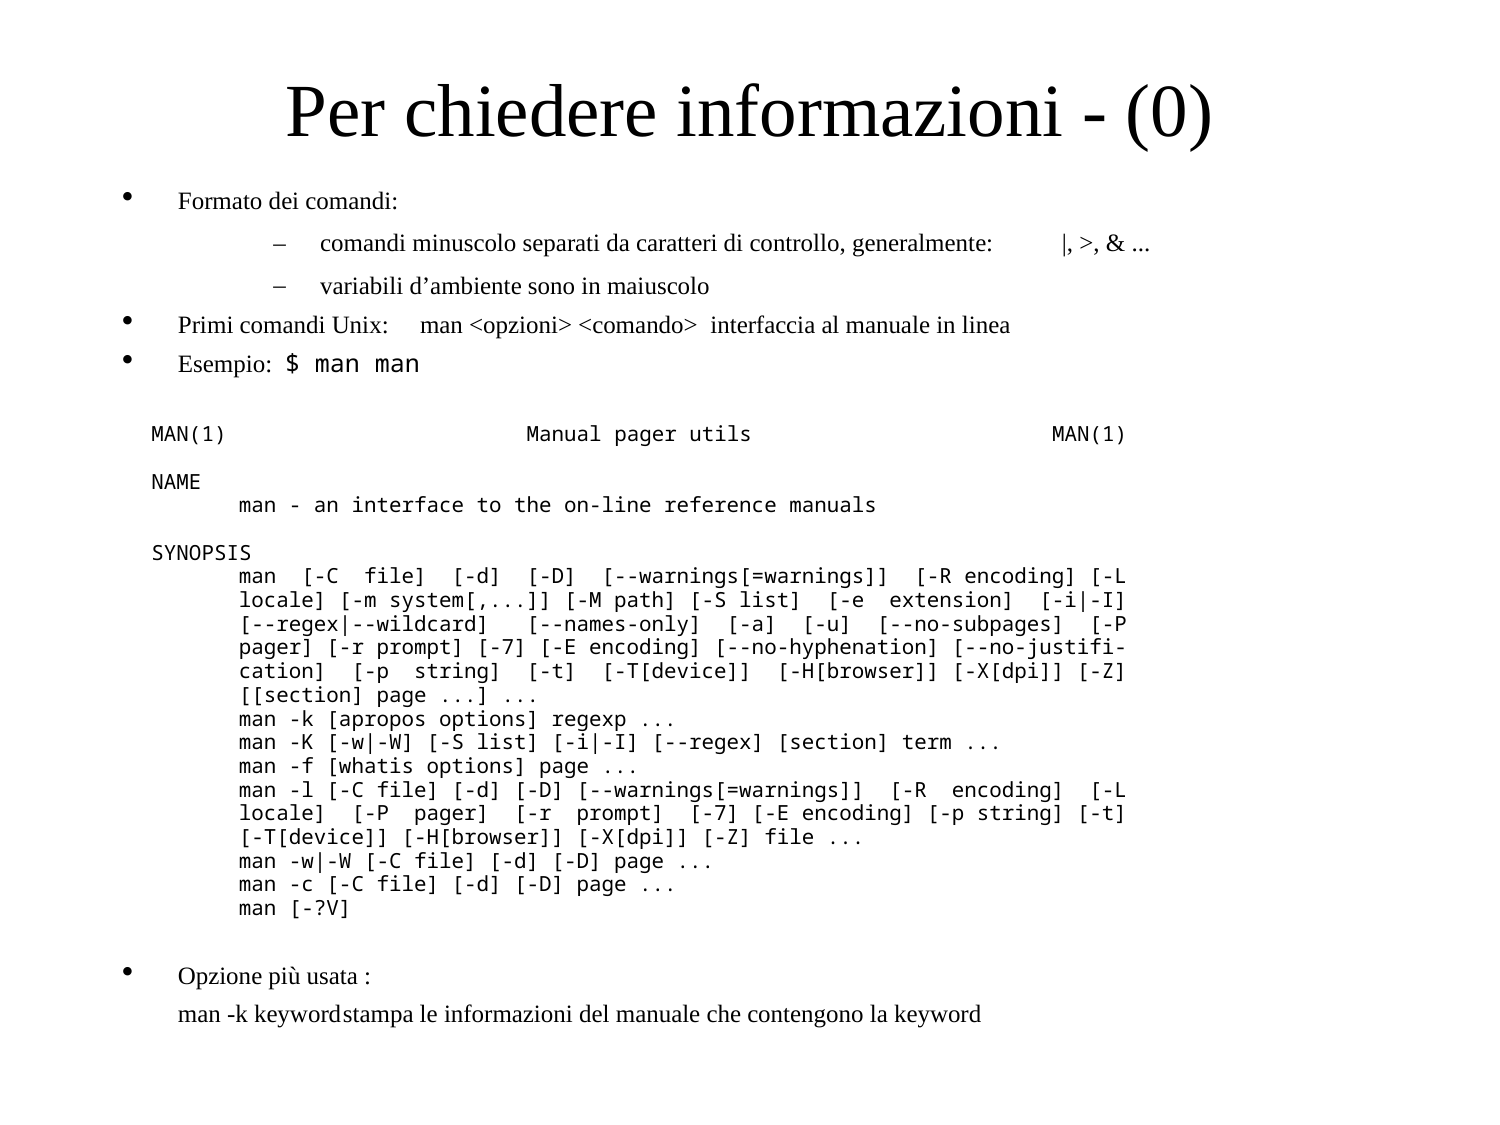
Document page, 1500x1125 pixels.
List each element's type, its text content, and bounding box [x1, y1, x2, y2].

title Per chiedere informazioni - (0) [112, 12, 1388, 177]
text_box MAN(1) Manual pager utils MAN(1) NAME man - an interface to the on-line reference manuals SYNOPSIS man [-C file] [-d] [-D] [--warnings[=warnings]] [-R encoding] [-L locale] [-m system[,...]] [-M path] [-S list] [-e extension] [-i|-I] [--regex|--wildcard] [--names-only] [-a] [-u] [--no-subpages] [-P pager] [-r prompt] [-7] [-E encoding] [--no-hyphenation] [--no-justifi‐ cation] [-p string] [-t] [-T[device]] [-H[browser]] [-X[dpi]] [-Z] [[section] page ...] ... man -k [apropos options] regexp ... man -K [-w|-W] [-S list] [-i|-I] [--regex] [section] term ... man -f [whatis options] page ... man -l [-C file] [-d] [-D] [--warnings[=warnings]] [-R encoding] [-L locale] [-P pager] [-r prompt] [-7] [-E encoding] [-p string] [-t] [-T[device]] [-H[browser]] [-X[dpi]] [-Z] file ... man -w|-W [-C file] [-d] [-D] page ... man -c [-C file] [-d] [-D] page ... man [-?V] [136, 415, 1500, 1081]
list Formato dei comandi: comandi minuscolo separati da caratteri di controllo, generalmente: |, >, & ... variabili d’ambiente sono in maiuscolo Primi comandi Unix: man <opzioni> <comando> interfaccia al manuale in linea Esempio: $ man man Opzione più usata : man -k keyword stampa le informazioni del manuale che contengono la keyword [108, 177, 1418, 1076]
